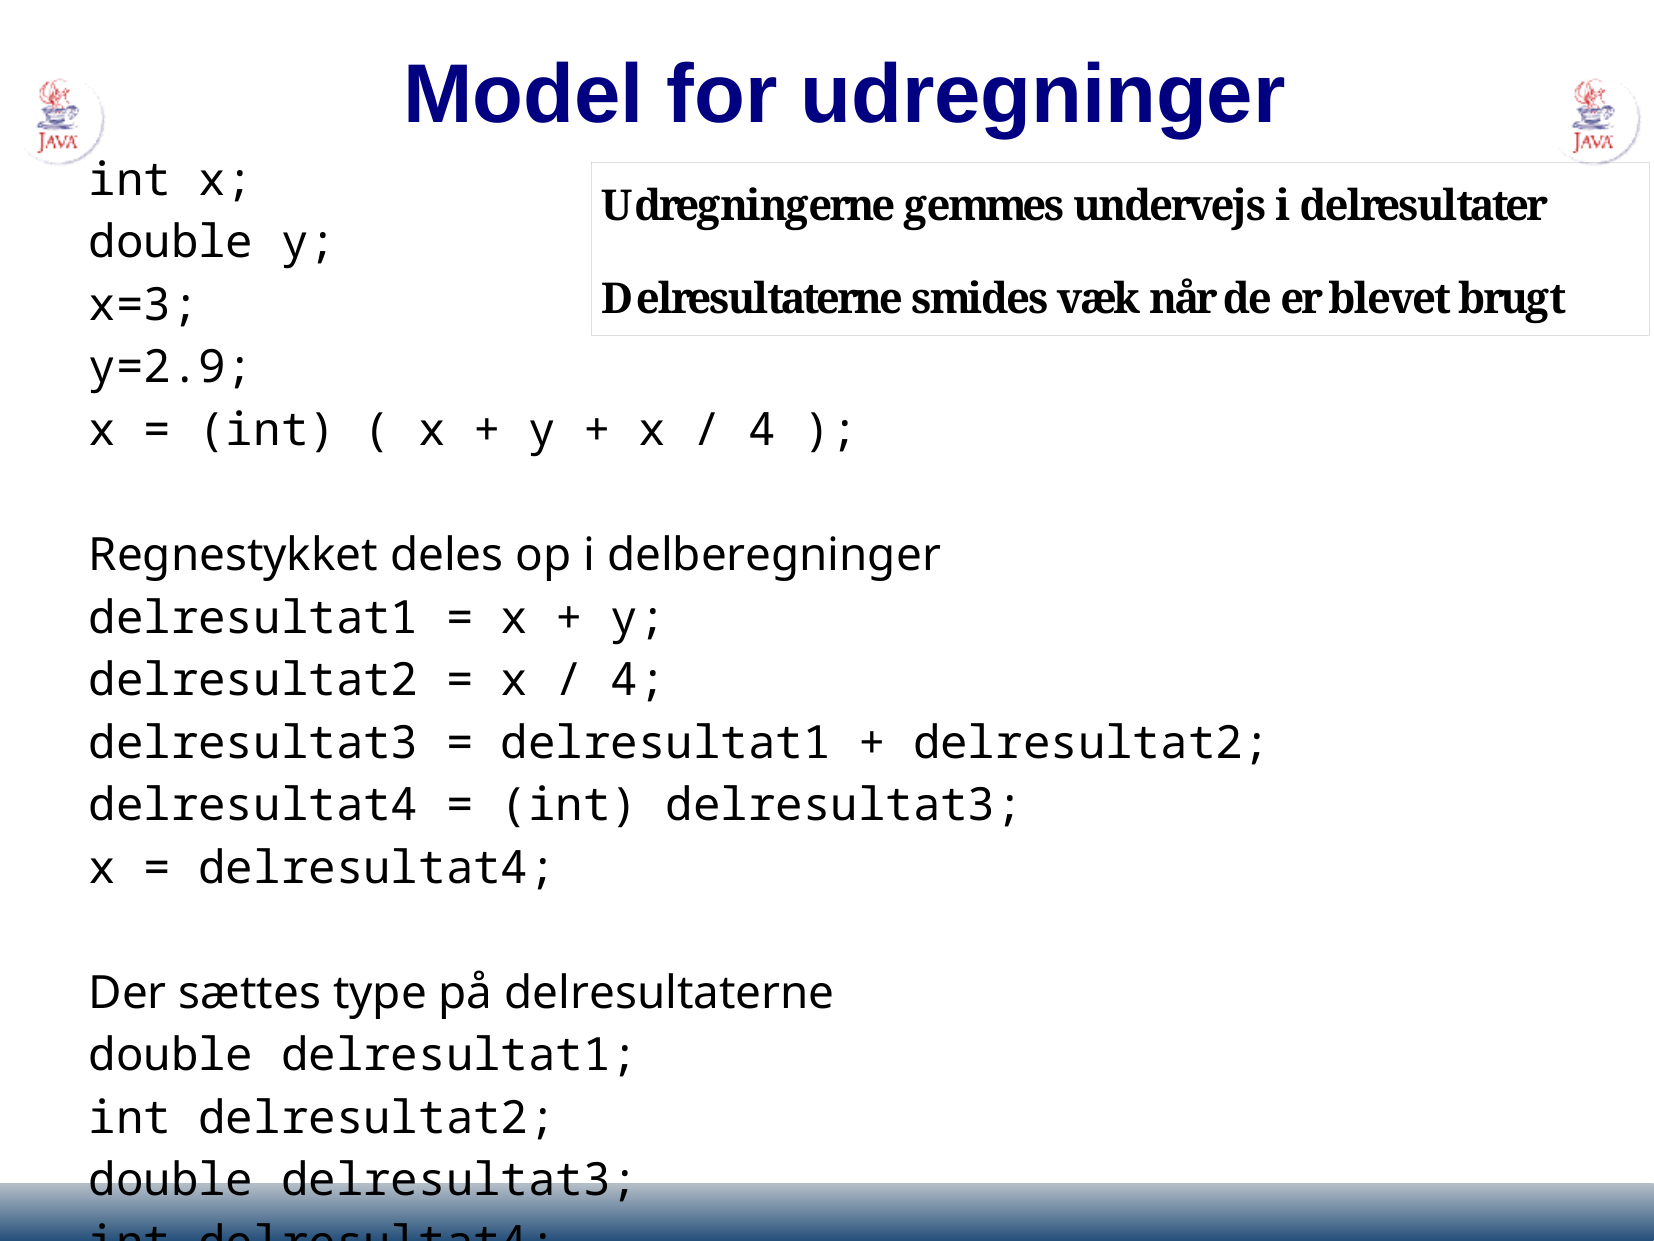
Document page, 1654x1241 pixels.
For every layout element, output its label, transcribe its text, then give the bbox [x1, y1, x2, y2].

title Model for udregninger [156, 0, 1534, 146]
chart [537, 105, 1654, 438]
picture [10, 71, 109, 169]
picture [1545, 71, 1645, 105]
text_box int x; double y; x=3; y=2.9; x = (int) ( x + y + x / 4 ); Regnestykket deles op i delberegninger delresultat1 = x + y; delresultat2 = x / 4; delresultat3 = delresultat1 + delresultat2; delresultat4 = (int) delresultat3; x = delresultat4; Der sættes type på delresultaterne double delresultat1; int delresultat2; double delresultat3; int delresultat4; Typer på værdier og variable lægges fast, når programmet bliver oversat [88, 146, 1565, 1185]
